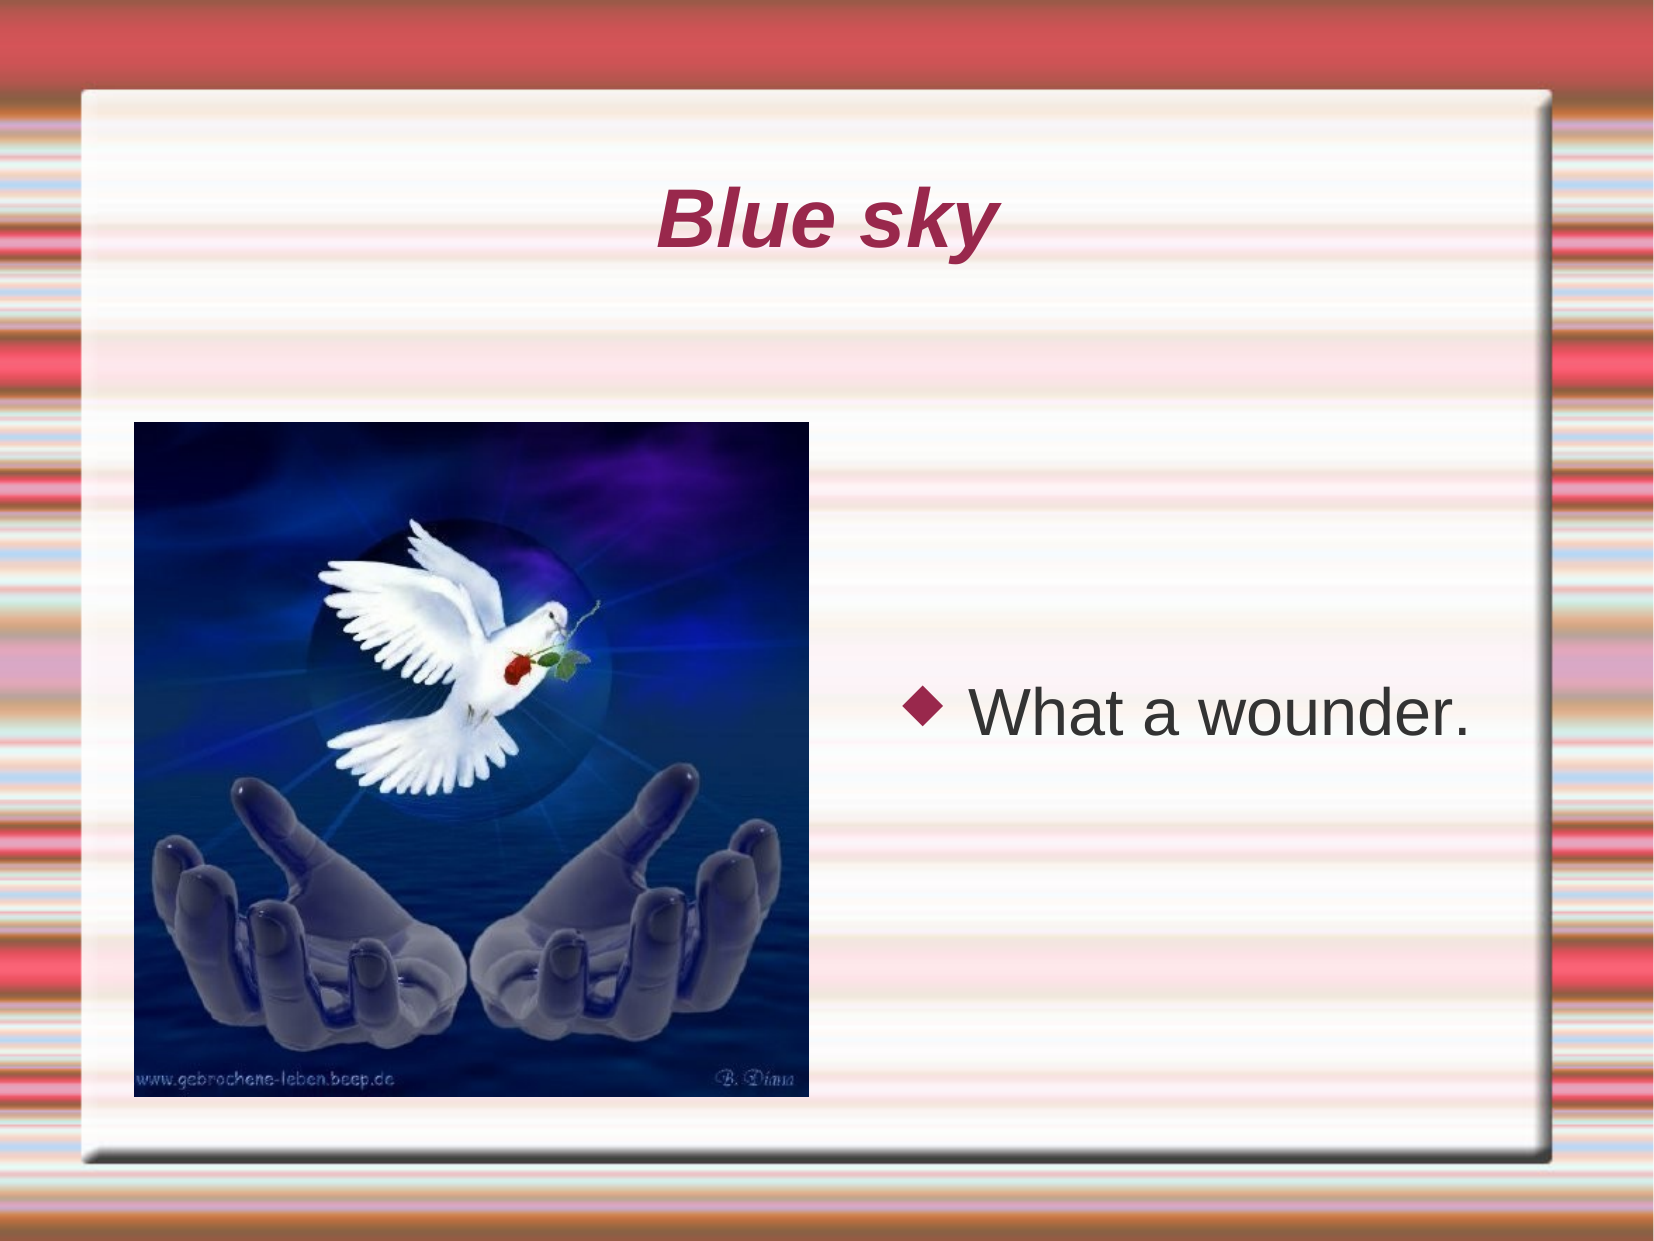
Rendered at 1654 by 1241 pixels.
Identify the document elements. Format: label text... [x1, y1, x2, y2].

title Blue sky [121, 114, 1534, 322]
list What a wounder. [886, 675, 1613, 1241]
picture [0, 0, 1654, 1241]
